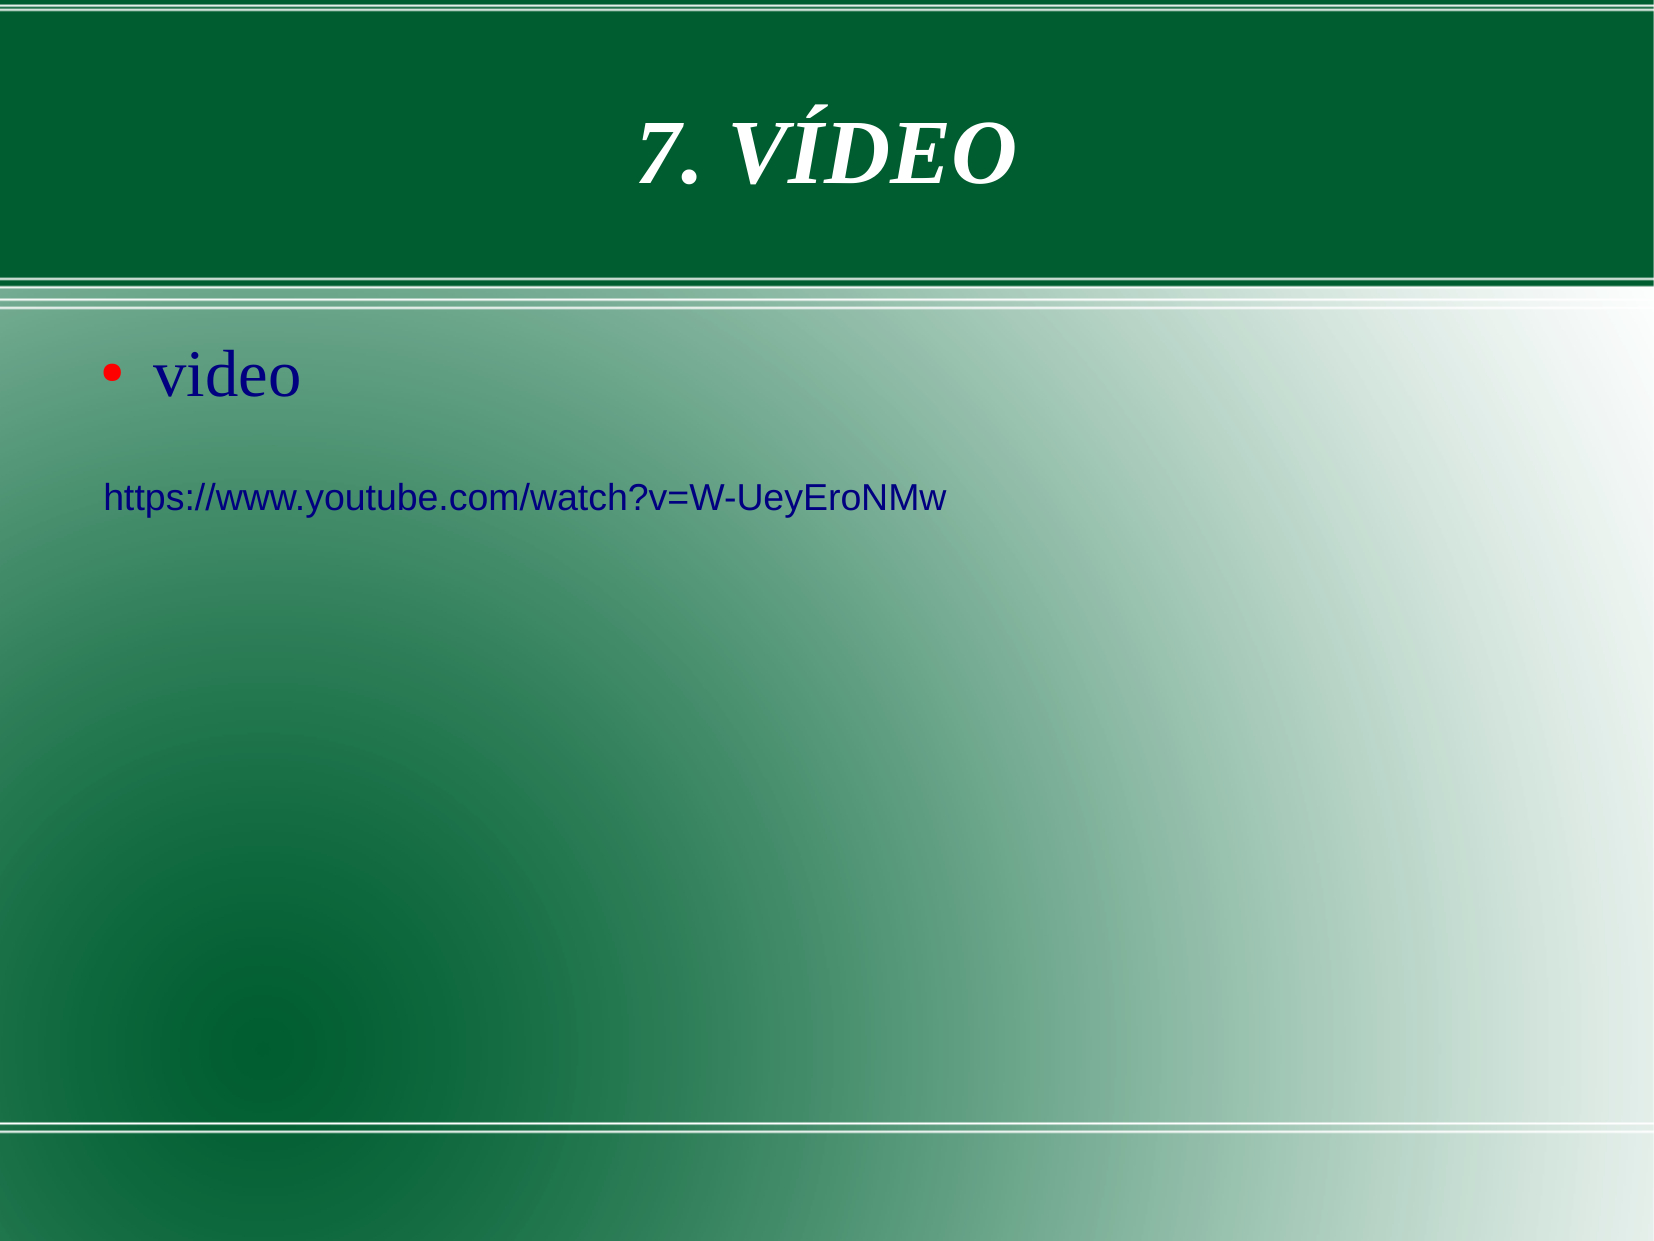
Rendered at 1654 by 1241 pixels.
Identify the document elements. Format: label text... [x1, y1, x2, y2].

picture [0, 0, 1654, 1241]
title 7. VÍDEO [82, 49, 1571, 257]
text_box https://www.youtube.com/watch?v=W-UeyEroNMw [88, 468, 1566, 709]
list video [82, 337, 1571, 1156]
